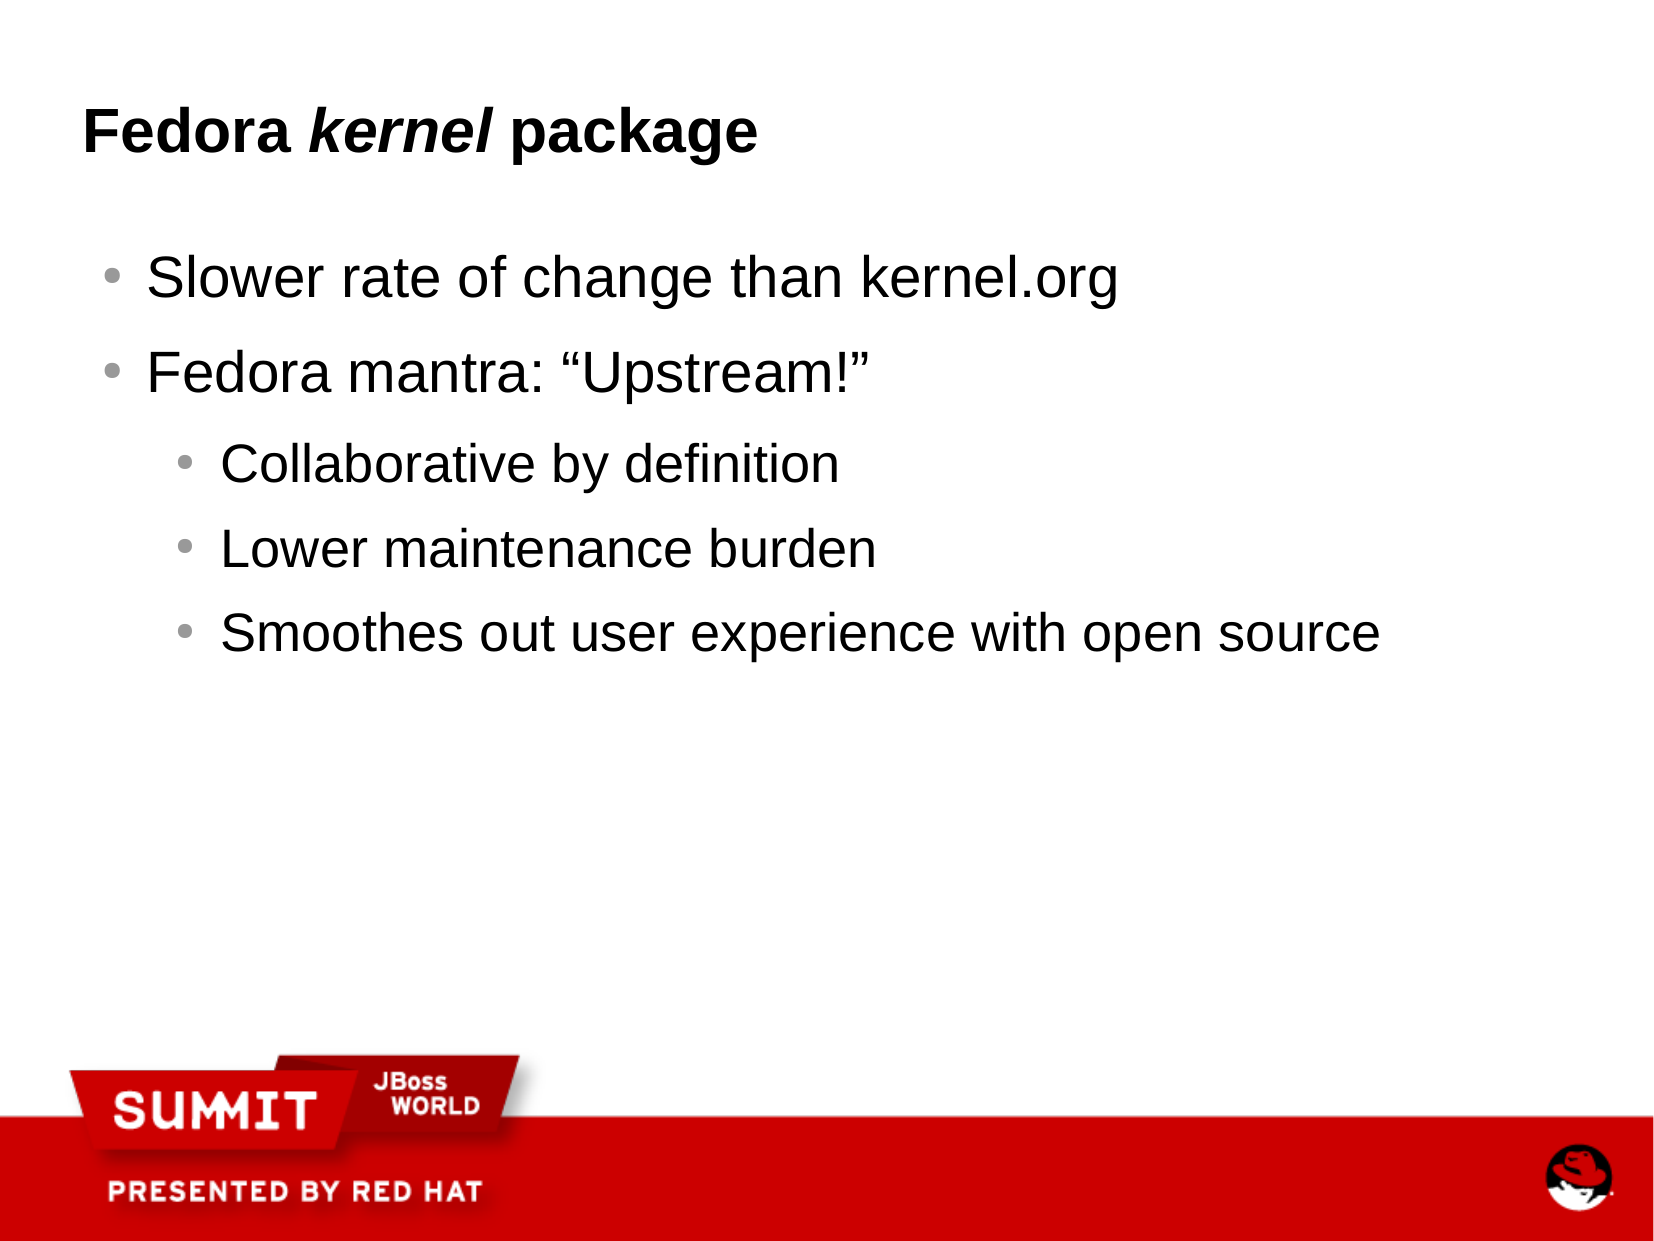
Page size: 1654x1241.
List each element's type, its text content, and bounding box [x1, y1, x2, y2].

list Slower rate of change than kernel.org Fedora mantra: “Upstream!” Collaborative by definition Lower maintenance burden Smoothes out user experience with open source [86, 244, 1576, 1039]
picture [0, 1043, 1654, 1241]
title Fedora kernel package [82, 37, 1571, 226]
